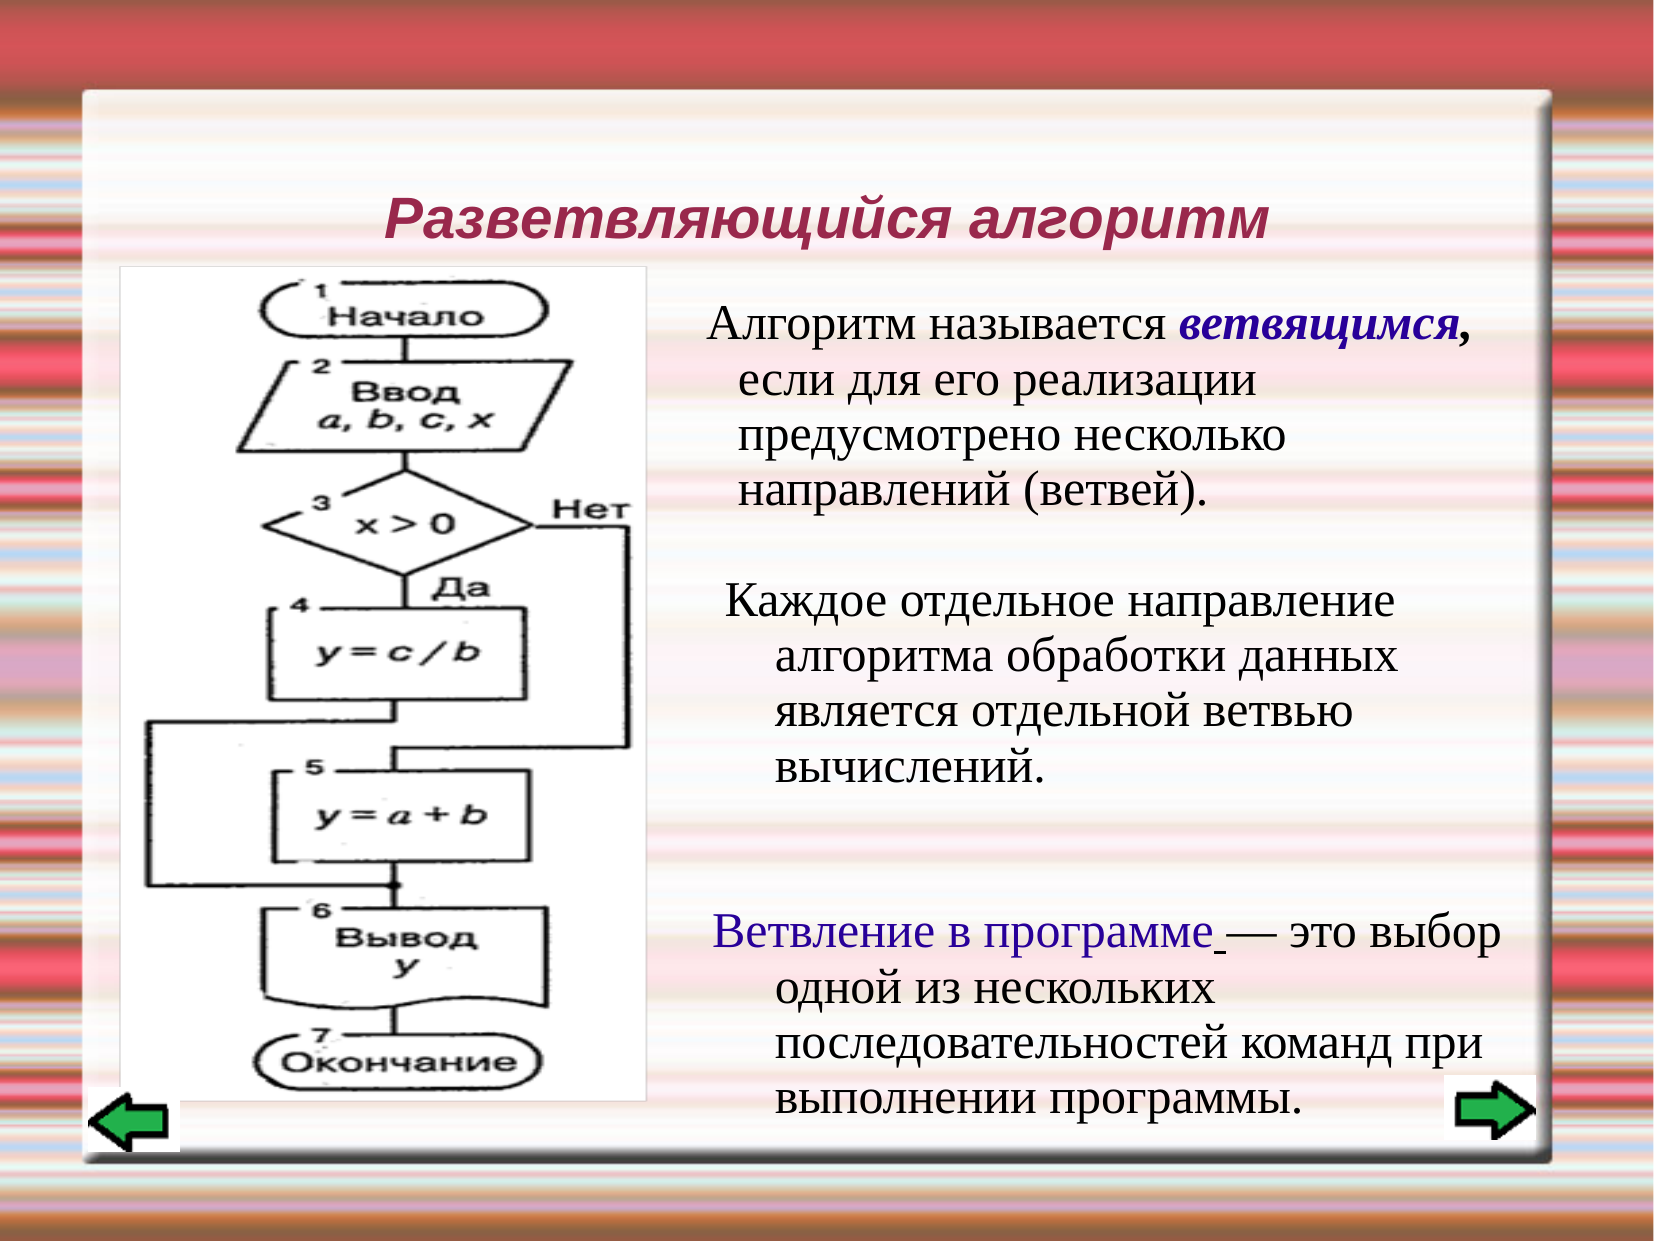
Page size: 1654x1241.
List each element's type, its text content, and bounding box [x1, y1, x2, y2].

title Разветвляющийся алгоритм [121, 114, 1534, 322]
list Алгоритм называется ветвящимся, если для его реализации предусмотрено несколько направлений (ветвей). Каждое отдельное направление алгоритма обработки данных является отдельной ветвью вычислений. Ветвление в программе — это выбор одной из нескольких последовательностей команд при выполнении программы. [706, 295, 1531, 1114]
picture [0, 0, 1654, 1241]
